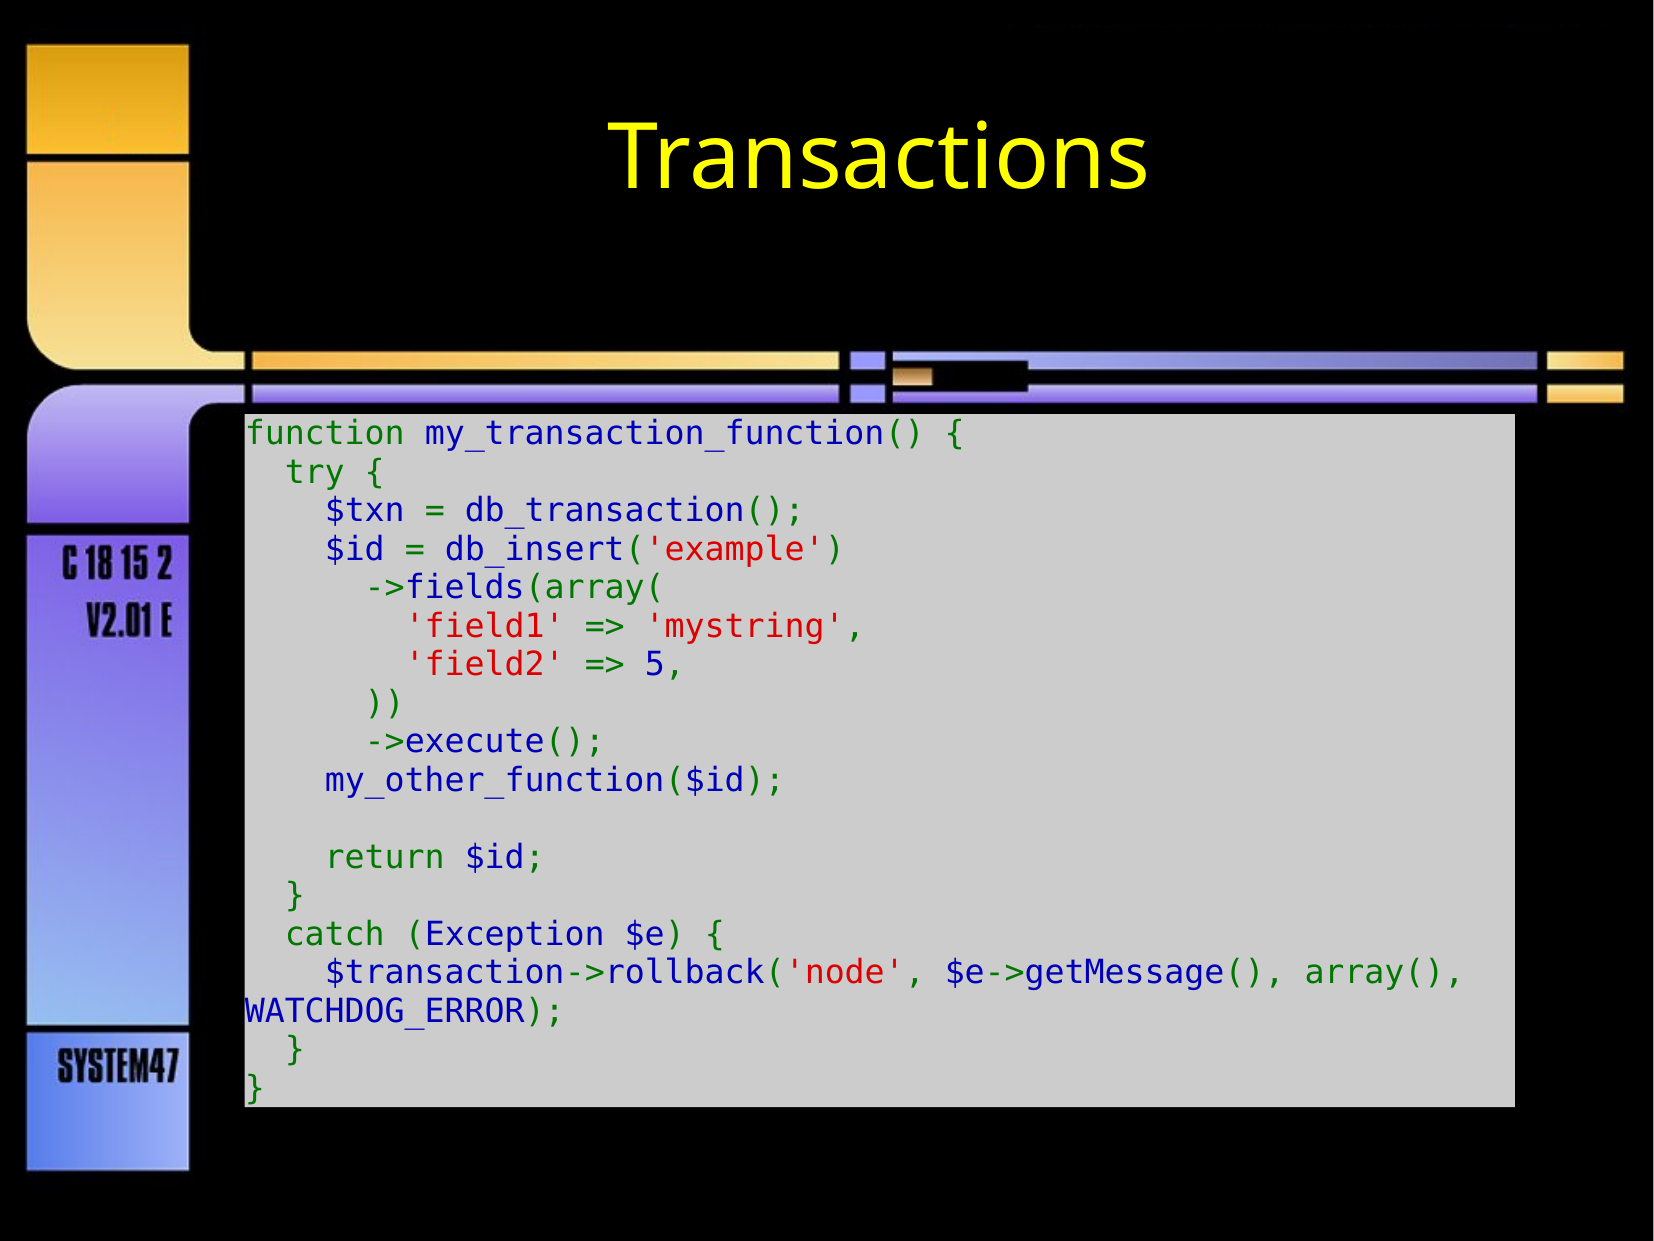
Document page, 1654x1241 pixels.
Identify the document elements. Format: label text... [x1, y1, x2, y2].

title Transactions [187, 49, 1571, 257]
subtitle function my_transaction_function() { try { $txn = db_transaction(); $id = db_insert('example') ->fields(array( 'field1' => 'mystring', 'field2' => 5, )) ->execute(); my_other_function($id); return $id; } catch (Exception $e) { $transaction->rollback('node', $e->getMessage(), array(), WATCHDOG_ERROR); } } [244, 414, 1515, 1108]
picture [0, 0, 1654, 1241]
